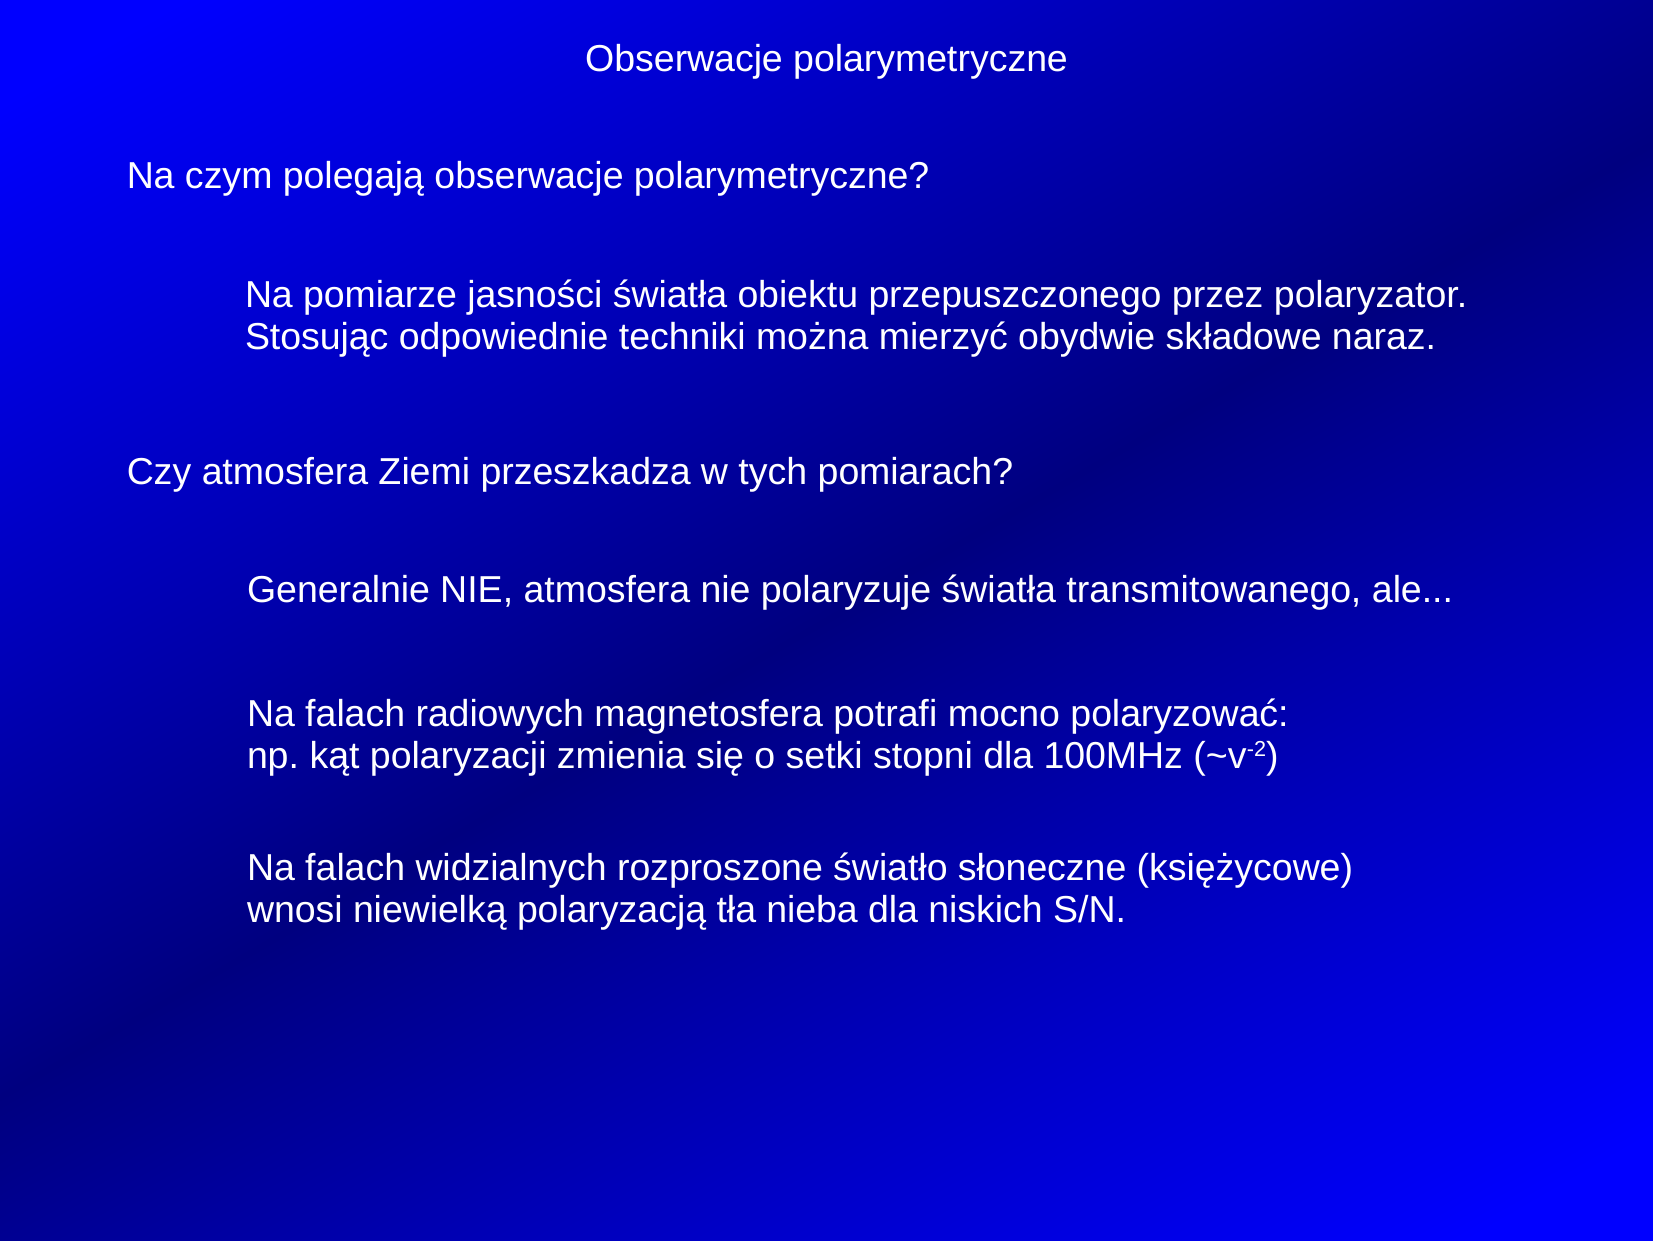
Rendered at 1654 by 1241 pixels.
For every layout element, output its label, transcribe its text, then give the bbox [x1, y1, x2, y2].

text_box Obserwacje polarymetryczne [570, 29, 1083, 87]
text_box Na falach widzialnych rozproszone światło słoneczne (księżycowe) wnosi niewielką polaryzacją tła nieba dla niskich S/N. [232, 838, 1368, 938]
text_box Na czym polegają obserwacje polarymetryczne? [112, 147, 945, 205]
text_box Na falach radiowych magnetosfera potrafi mocno polaryzować: np. kąt polaryzacji zmienia się o setki stopni dla 100MHz (~v-2) [232, 685, 1304, 785]
text_box Na pomiarze jasności światła obiektu przepuszczonego przez polaryzator. Stosując odpowiednie techniki można mierzyć obydwie składowe naraz. [230, 265, 1483, 365]
text_box Czy atmosfera Ziemi przeszkadza w tych pomiarach? [112, 442, 1029, 500]
text_box Generalnie NIE, atmosfera nie polaryzuje światła transmitowanego, ale... [232, 561, 1469, 618]
